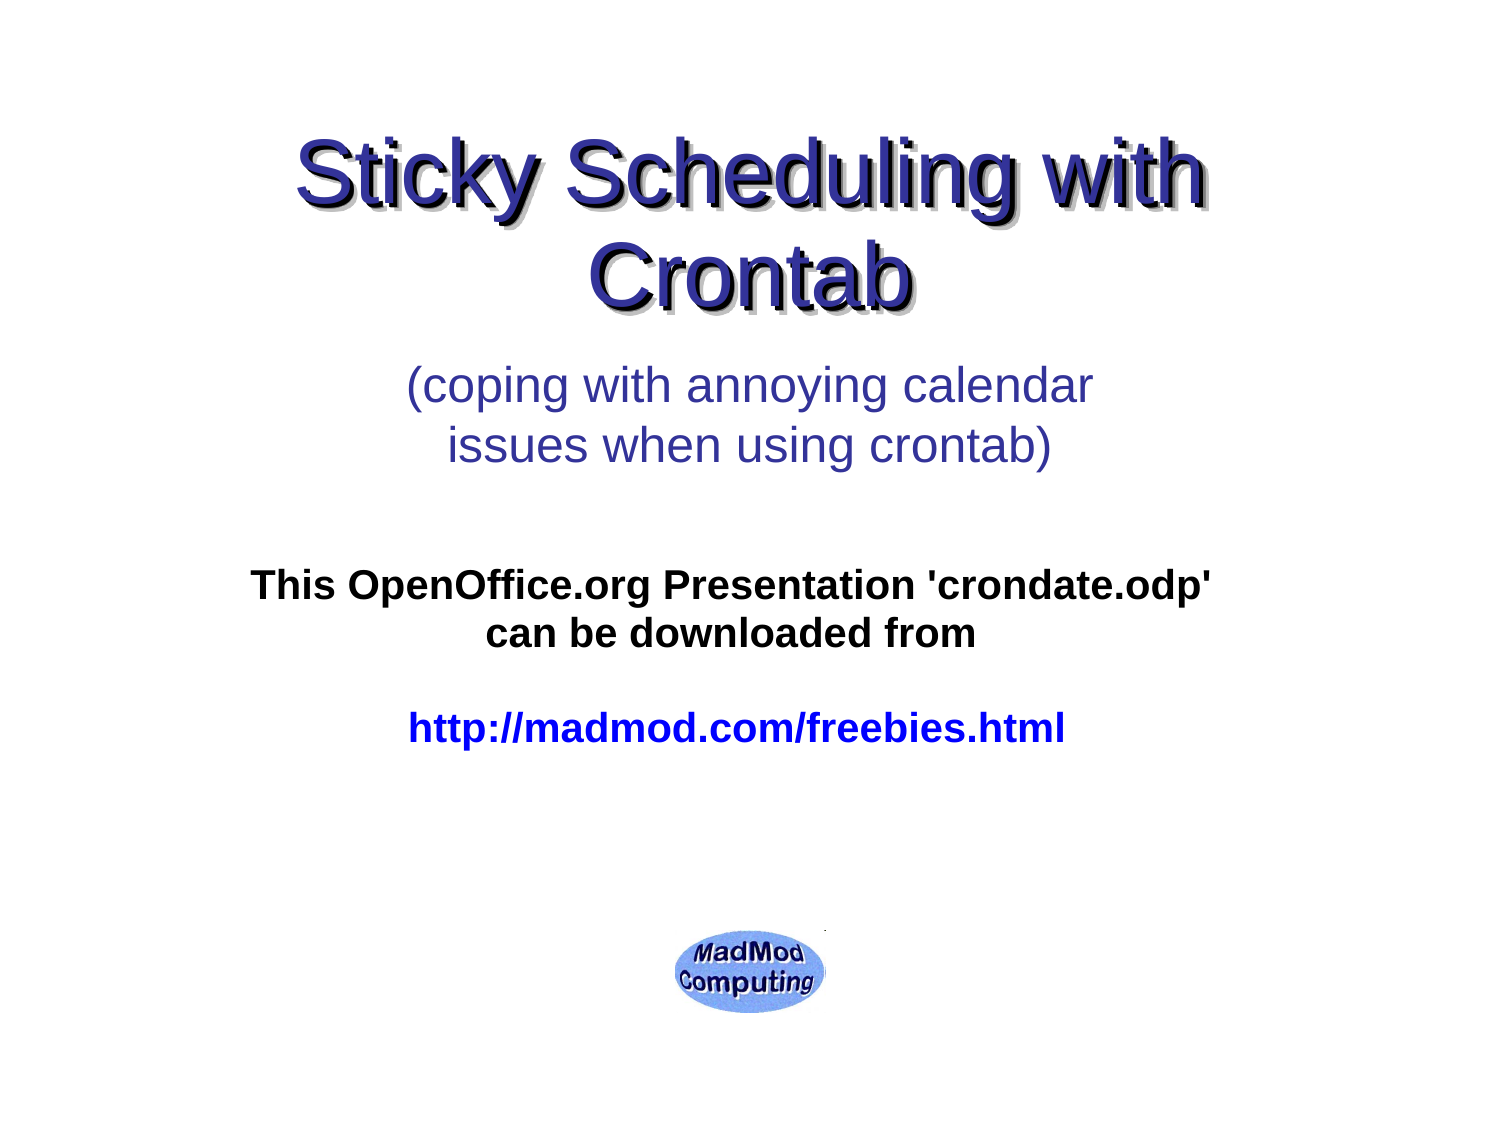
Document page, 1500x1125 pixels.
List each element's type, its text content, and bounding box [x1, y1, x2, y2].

subtitle This OpenOffice.org Presentation 'crondate.odp' can be downloaded from http://madmod.com/freebies.html [112, 562, 1276, 768]
title Sticky Scheduling with Crontab [112, 112, 1388, 334]
text_box (coping with annoying calendar issues when using crontab) [375, 375, 1126, 451]
picture [675, 930, 826, 1013]
